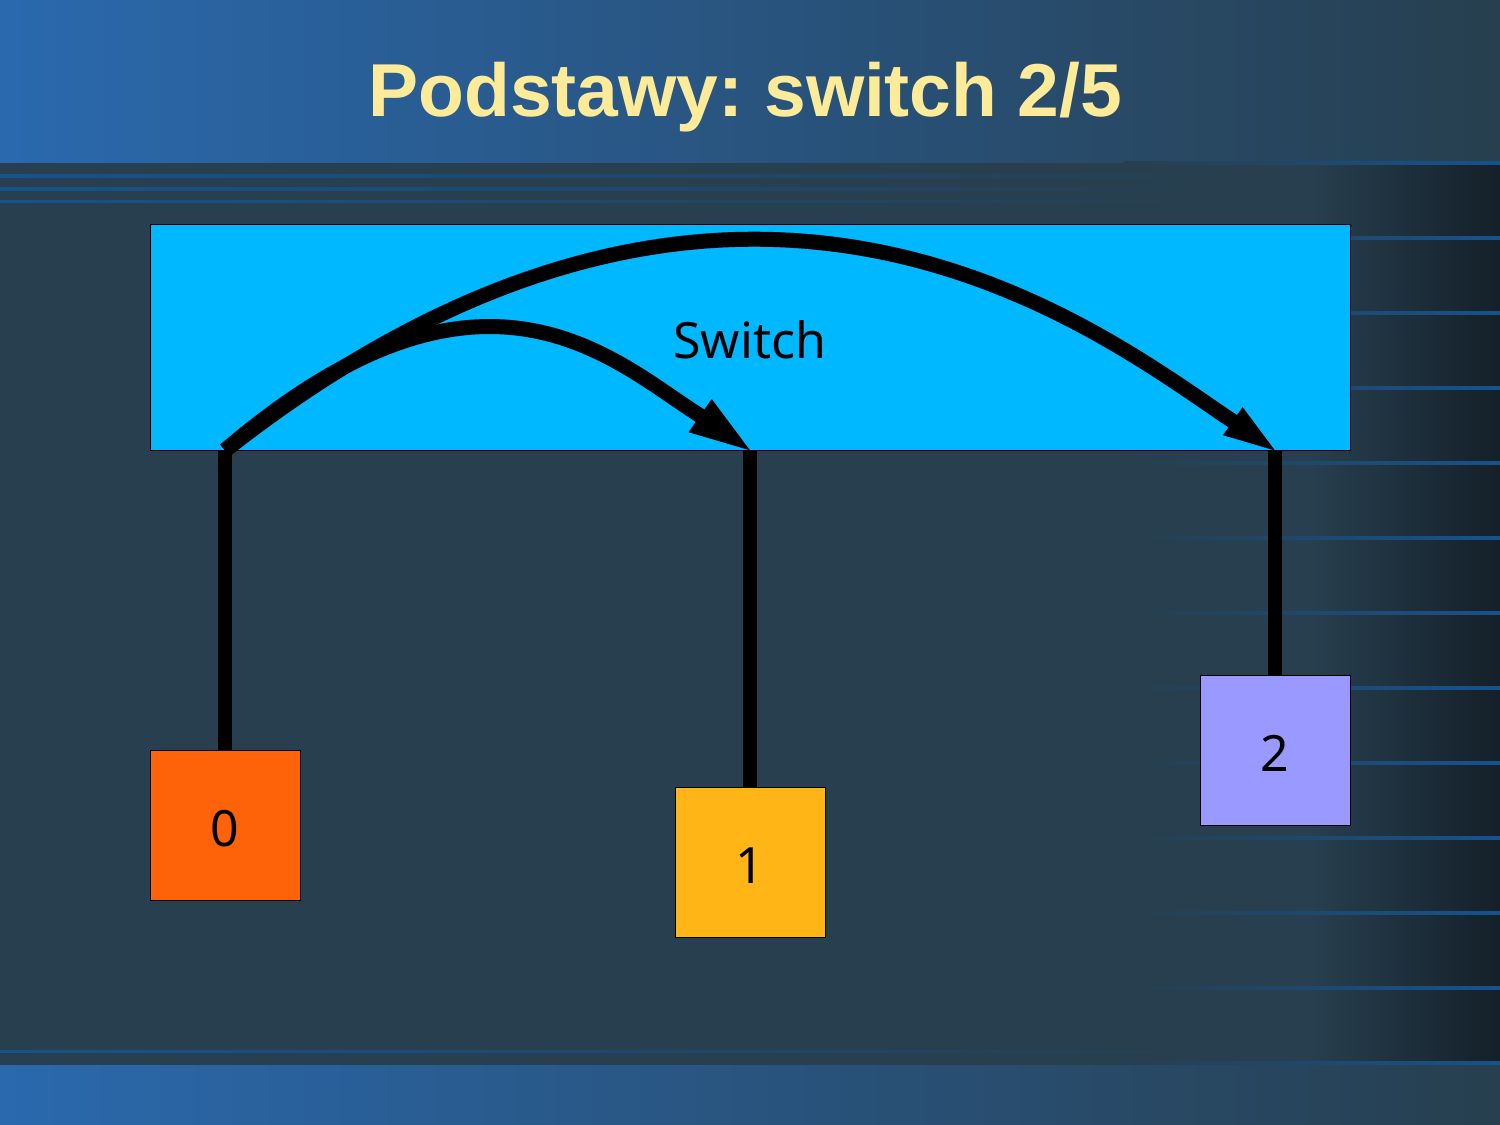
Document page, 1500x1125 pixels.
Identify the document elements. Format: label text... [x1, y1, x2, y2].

text_box 1 [675, 787, 826, 938]
title Podstawy: switch 2/5 [83, 24, 1409, 151]
text_box 2 [1200, 675, 1351, 826]
text_box 0 [150, 750, 301, 901]
text_box Switch [150, 224, 1351, 451]
text_box Switch [238, 247, 1269, 451]
